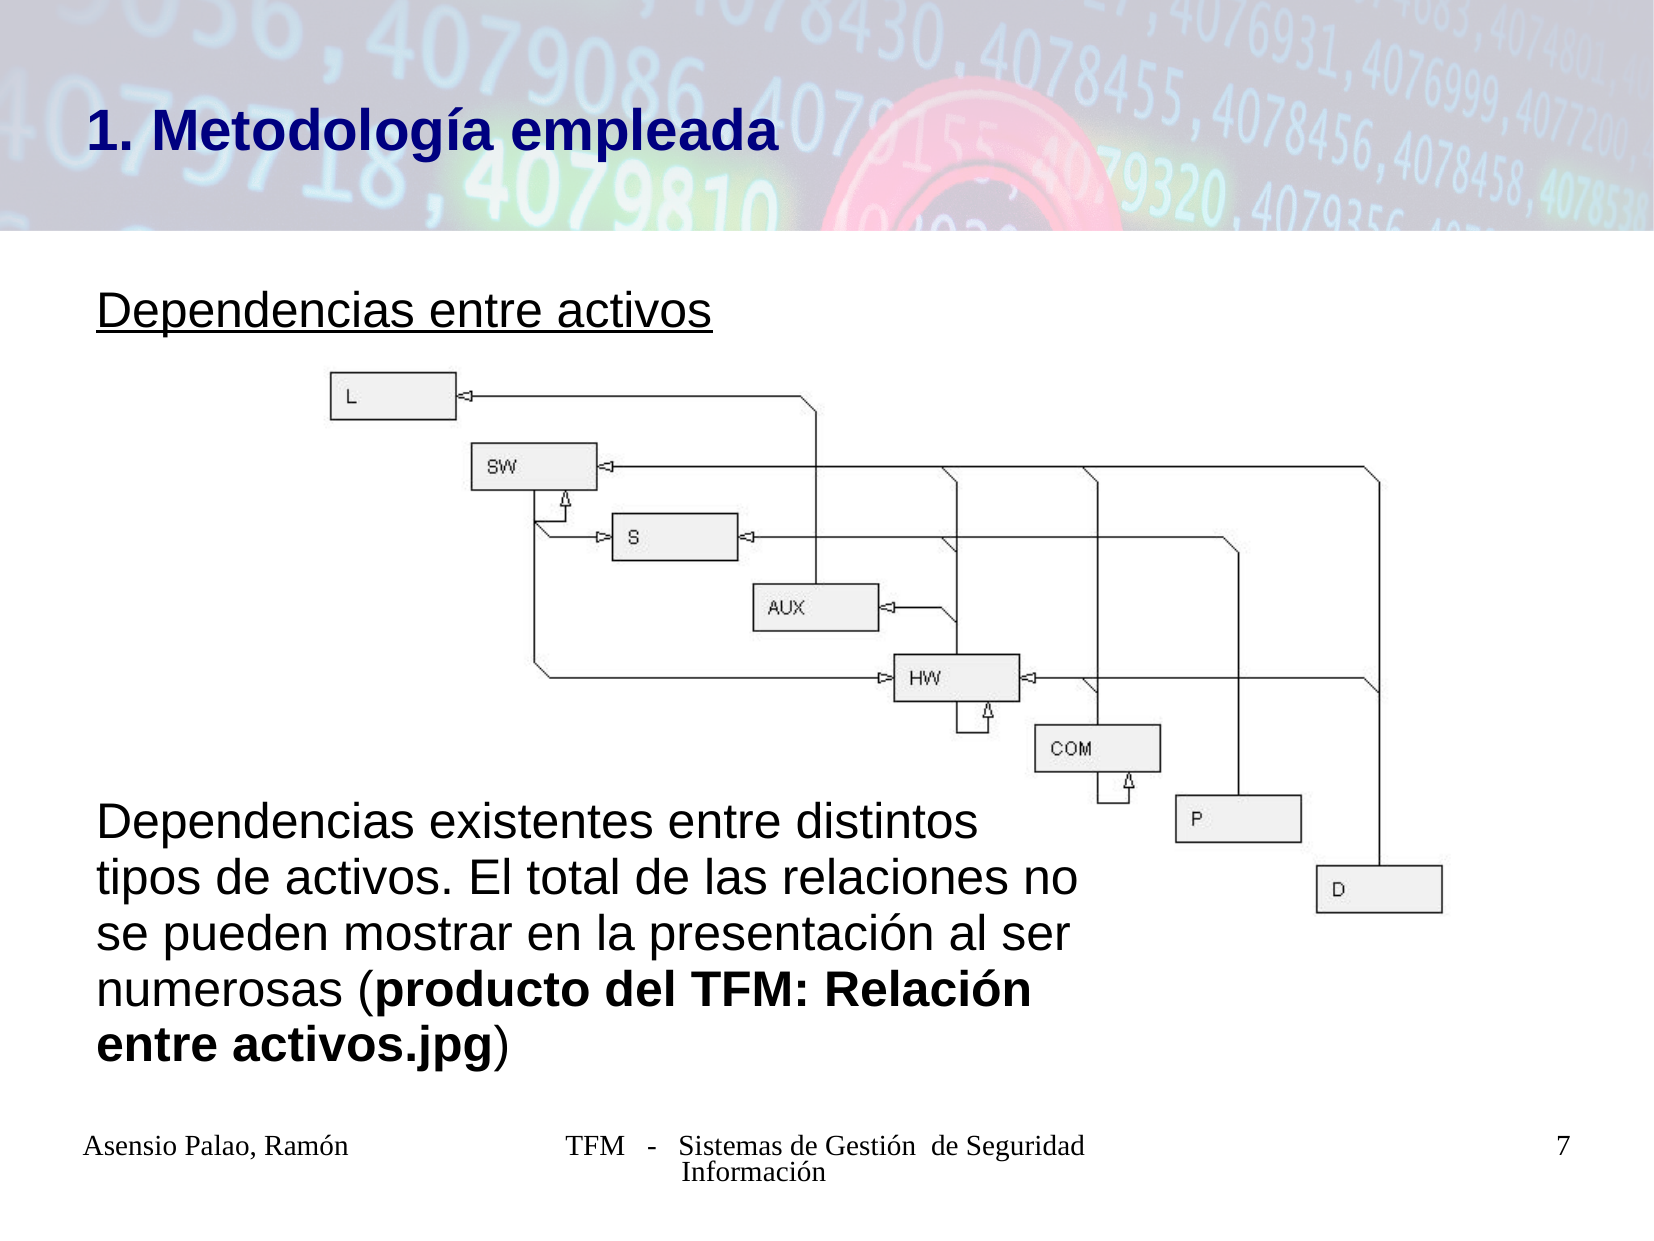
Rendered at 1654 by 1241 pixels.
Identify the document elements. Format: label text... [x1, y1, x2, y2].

picture [1111, 344, 1501, 967]
text_box Dependencias entre activos Dependencias existentes entre distintos tipos de activos. El total de las relaciones no se pueden mostrar en la presentación al ser numerosas (producto del TFM: Relación entre activos.jpg) [81, 274, 1111, 1166]
picture [0, 0, 1654, 1241]
subtitle [82, 226, 1538, 1142]
text_box 1. Metodología empleada [71, 90, 1654, 226]
